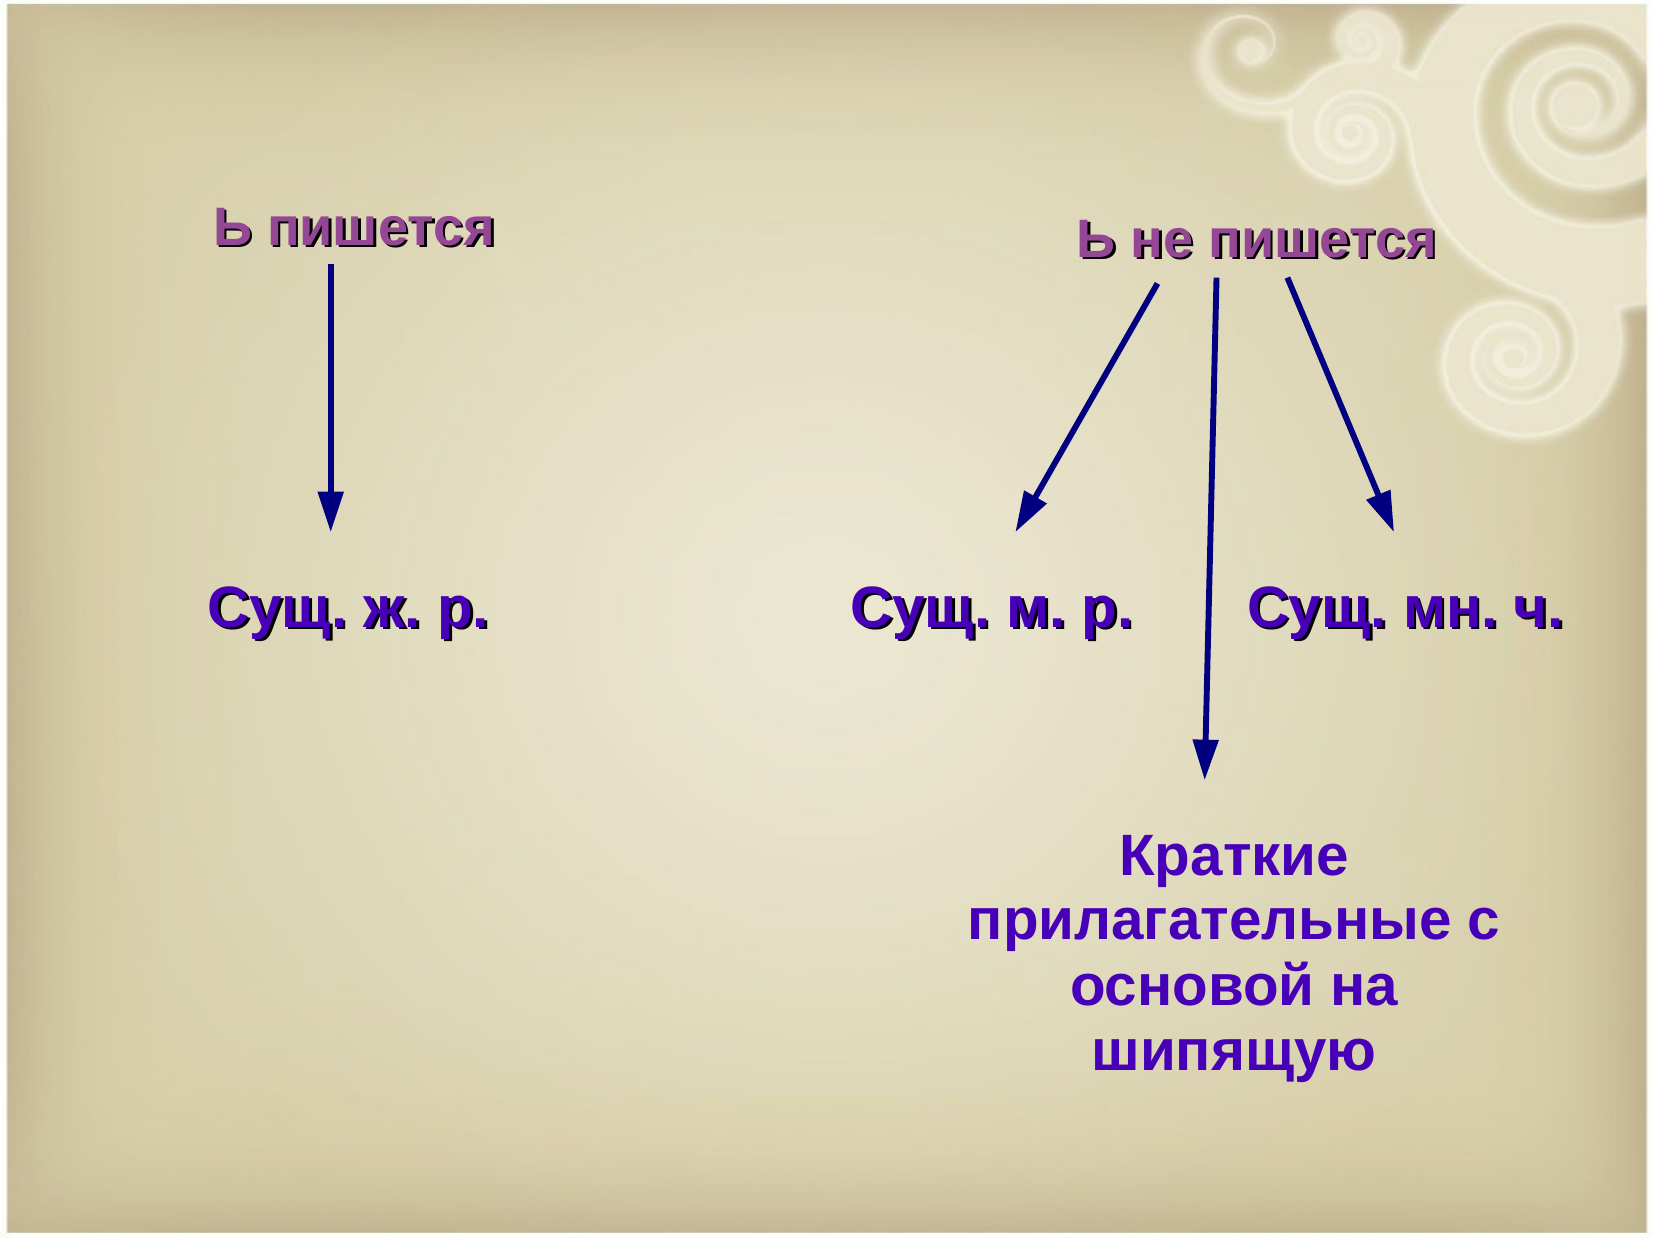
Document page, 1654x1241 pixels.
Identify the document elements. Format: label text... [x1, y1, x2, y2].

text_box Сущ. мн. ч. [1228, 566, 1583, 649]
text_box Сущ. ж. р. [188, 566, 508, 649]
picture [0, 0, 1654, 1239]
text_box Ь не пишется [1014, 200, 1500, 278]
text_box Краткие прилагательные с основой на шипящую [909, 814, 1560, 1096]
text_box Ь пишется [153, 188, 556, 266]
text_box Сущ. м. р. [826, 566, 1158, 649]
